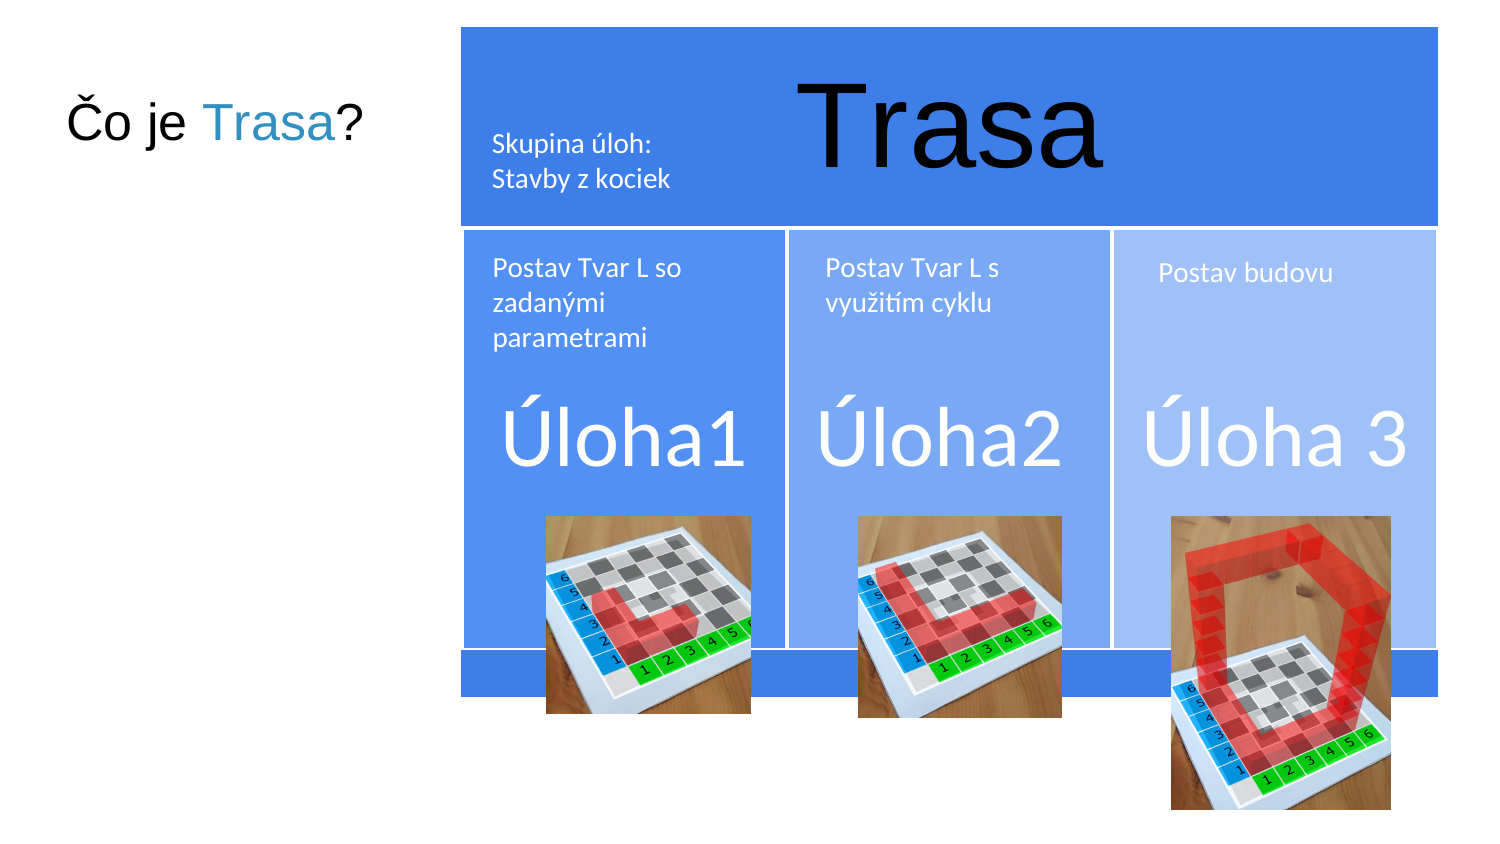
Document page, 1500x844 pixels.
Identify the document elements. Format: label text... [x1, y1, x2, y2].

text_box Trasa [461, 26, 1439, 228]
text_box [1391, 650, 1438, 697]
picture [546, 516, 751, 714]
text_box Skupina úloh: Stavby z kociek [476, 116, 732, 203]
text_box Úloha 3 [1112, 227, 1438, 650]
text_box Úloha1 [461, 227, 786, 650]
text_box Postav Tvar L s využitím cyklu [810, 241, 1037, 328]
text_box [461, 650, 546, 697]
text_box [751, 650, 858, 697]
text_box Úloha2 [786, 227, 1112, 650]
text_box Postav Tvar L so zadanými parametrami [477, 241, 704, 363]
text_box Postav budovu [1143, 246, 1370, 297]
title Čo je Trasa? [51, 72, 461, 167]
title Čo je Trasa? [1439, 72, 1449, 167]
text_box [1062, 650, 1171, 697]
picture [1171, 516, 1391, 810]
picture [858, 516, 1062, 718]
